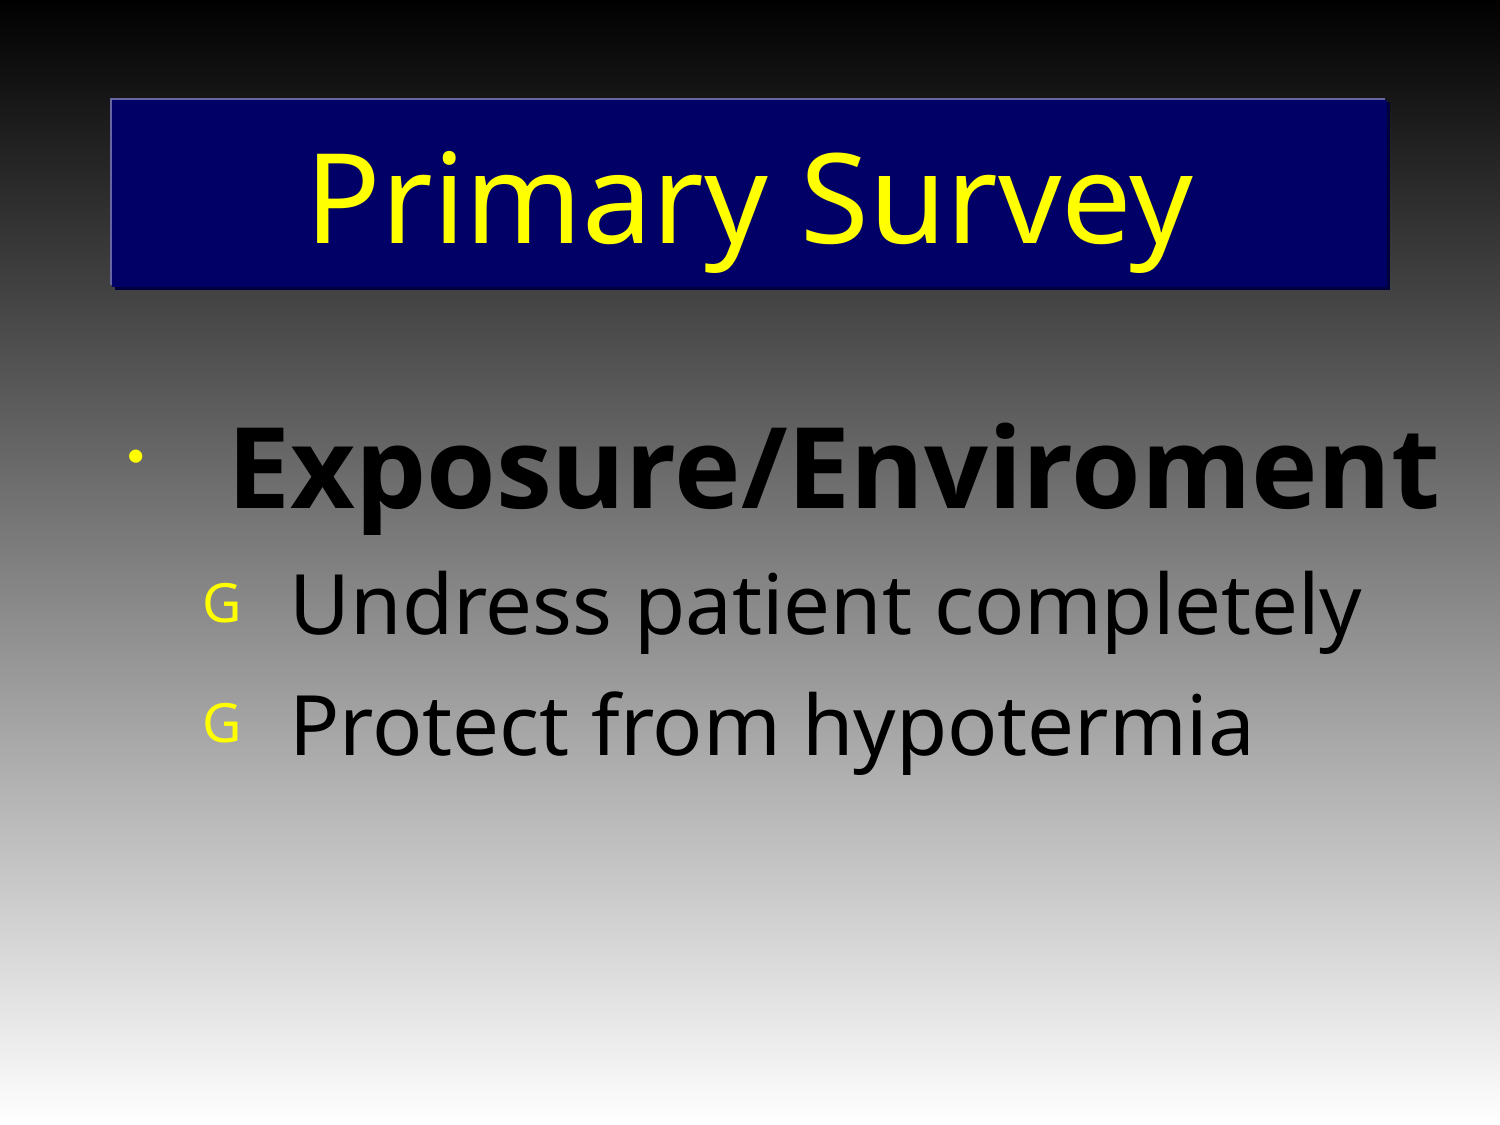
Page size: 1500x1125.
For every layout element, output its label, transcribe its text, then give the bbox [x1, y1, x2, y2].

list Exposure/Enviroment Undress patient completely Protect from hypotermia [112, 324, 1500, 1000]
text_box Primary Survey [127, 107, 1373, 280]
picture [110, 97, 1392, 292]
